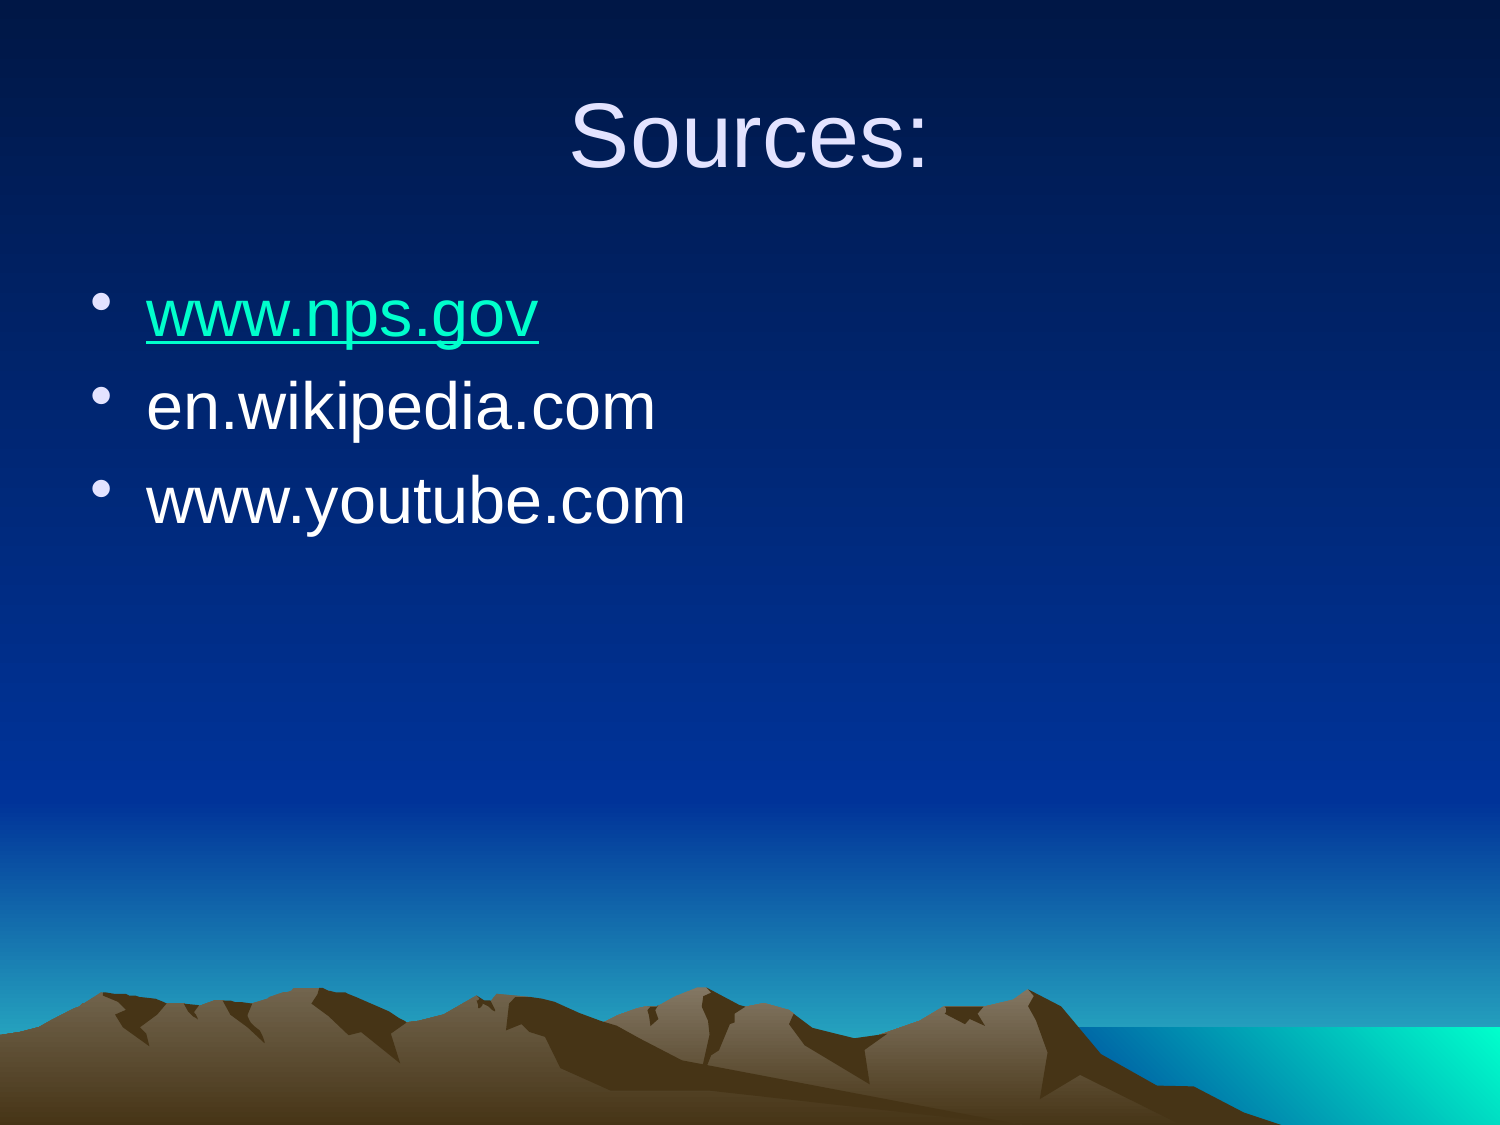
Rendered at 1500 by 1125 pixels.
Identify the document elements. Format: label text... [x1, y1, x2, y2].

title Sources: [75, 37, 1425, 225]
list www.nps.gov en.wikipedia.com www.youtube.com [75, 262, 1425, 1000]
